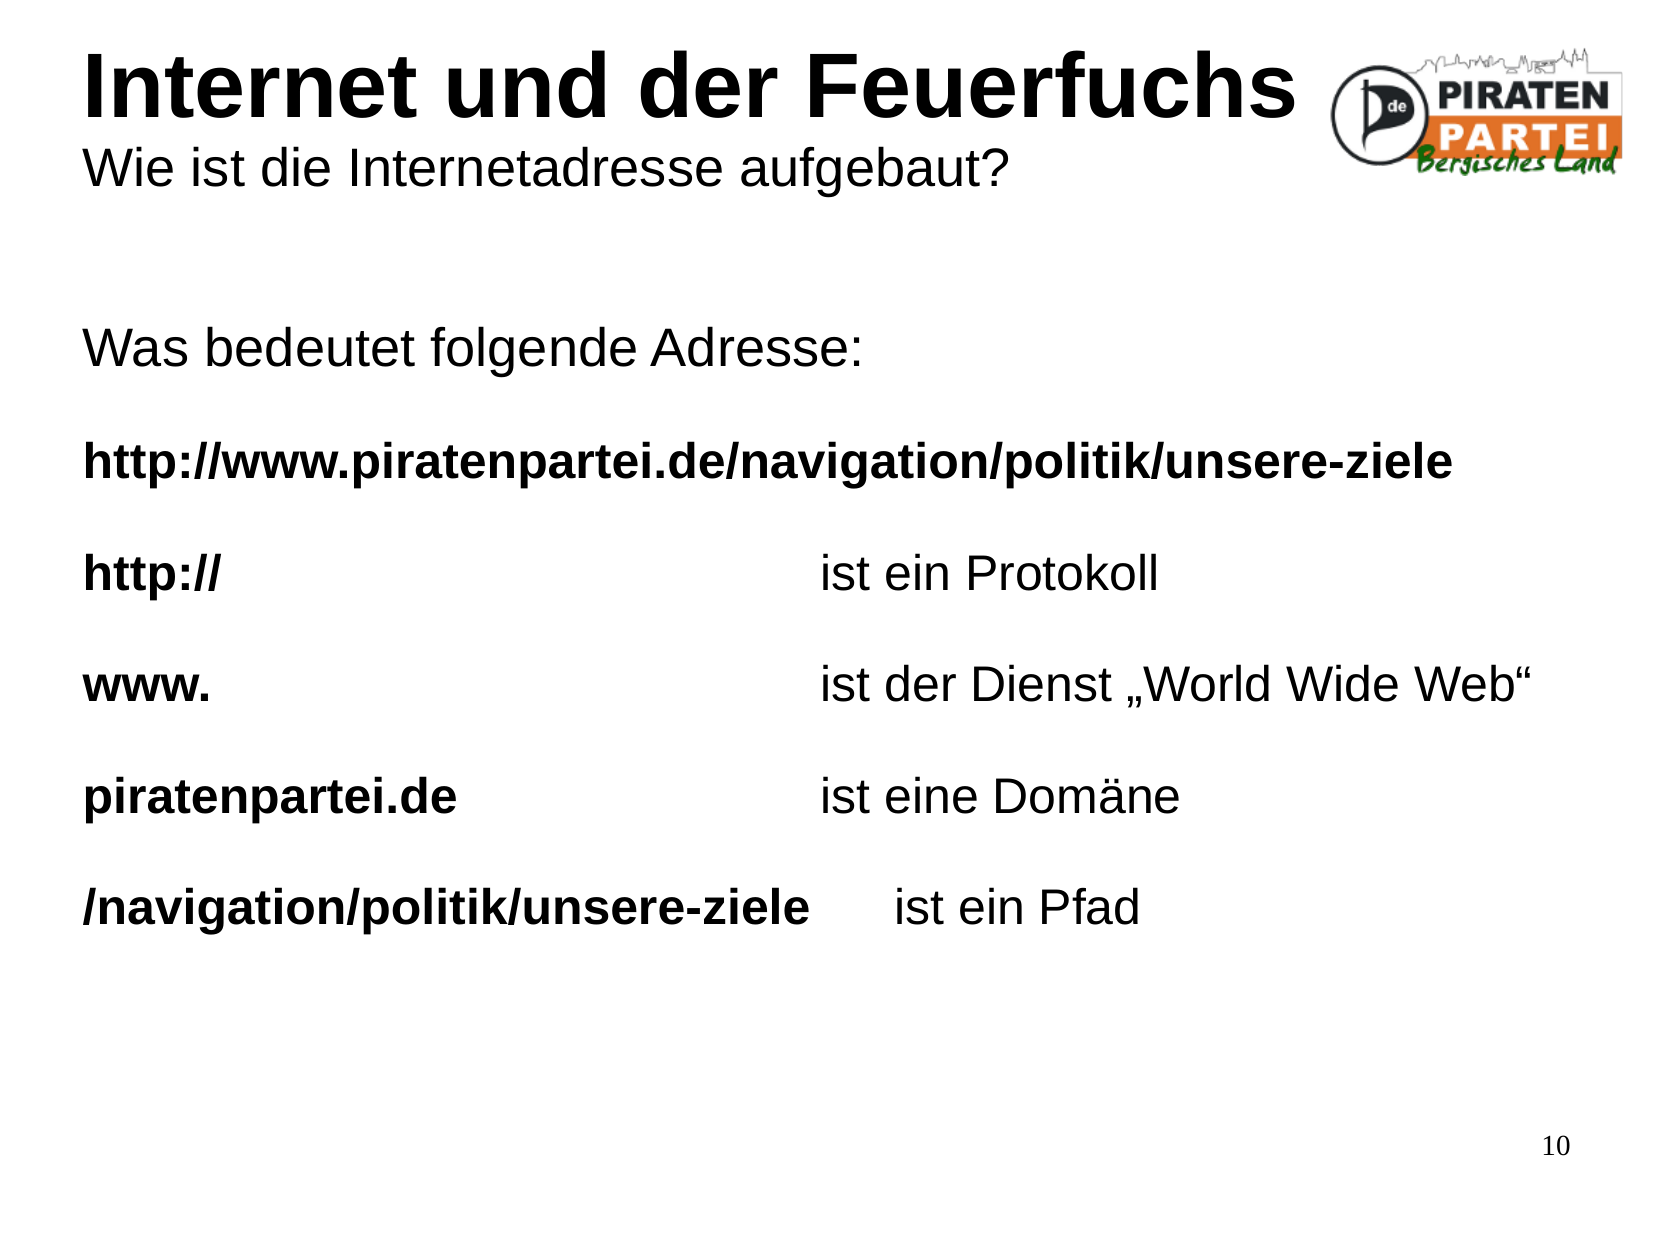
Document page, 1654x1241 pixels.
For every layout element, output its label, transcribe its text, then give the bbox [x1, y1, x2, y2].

picture [1328, 47, 1625, 176]
subtitle Was bedeutet folgende Adresse: http://www.piratenpartei.de/navigation/politik/unsere-ziele http:// ist ein Protokoll www. ist der Dienst „World Wide Web“ piratenpartei.de ist eine Domäne /navigation/politik/unsere-ziele ist ein Pfad [82, 206, 1571, 1102]
title Internet und der Feuerfuchs Wie ist die Internetadresse aufgebaut? [82, 34, 1571, 198]
